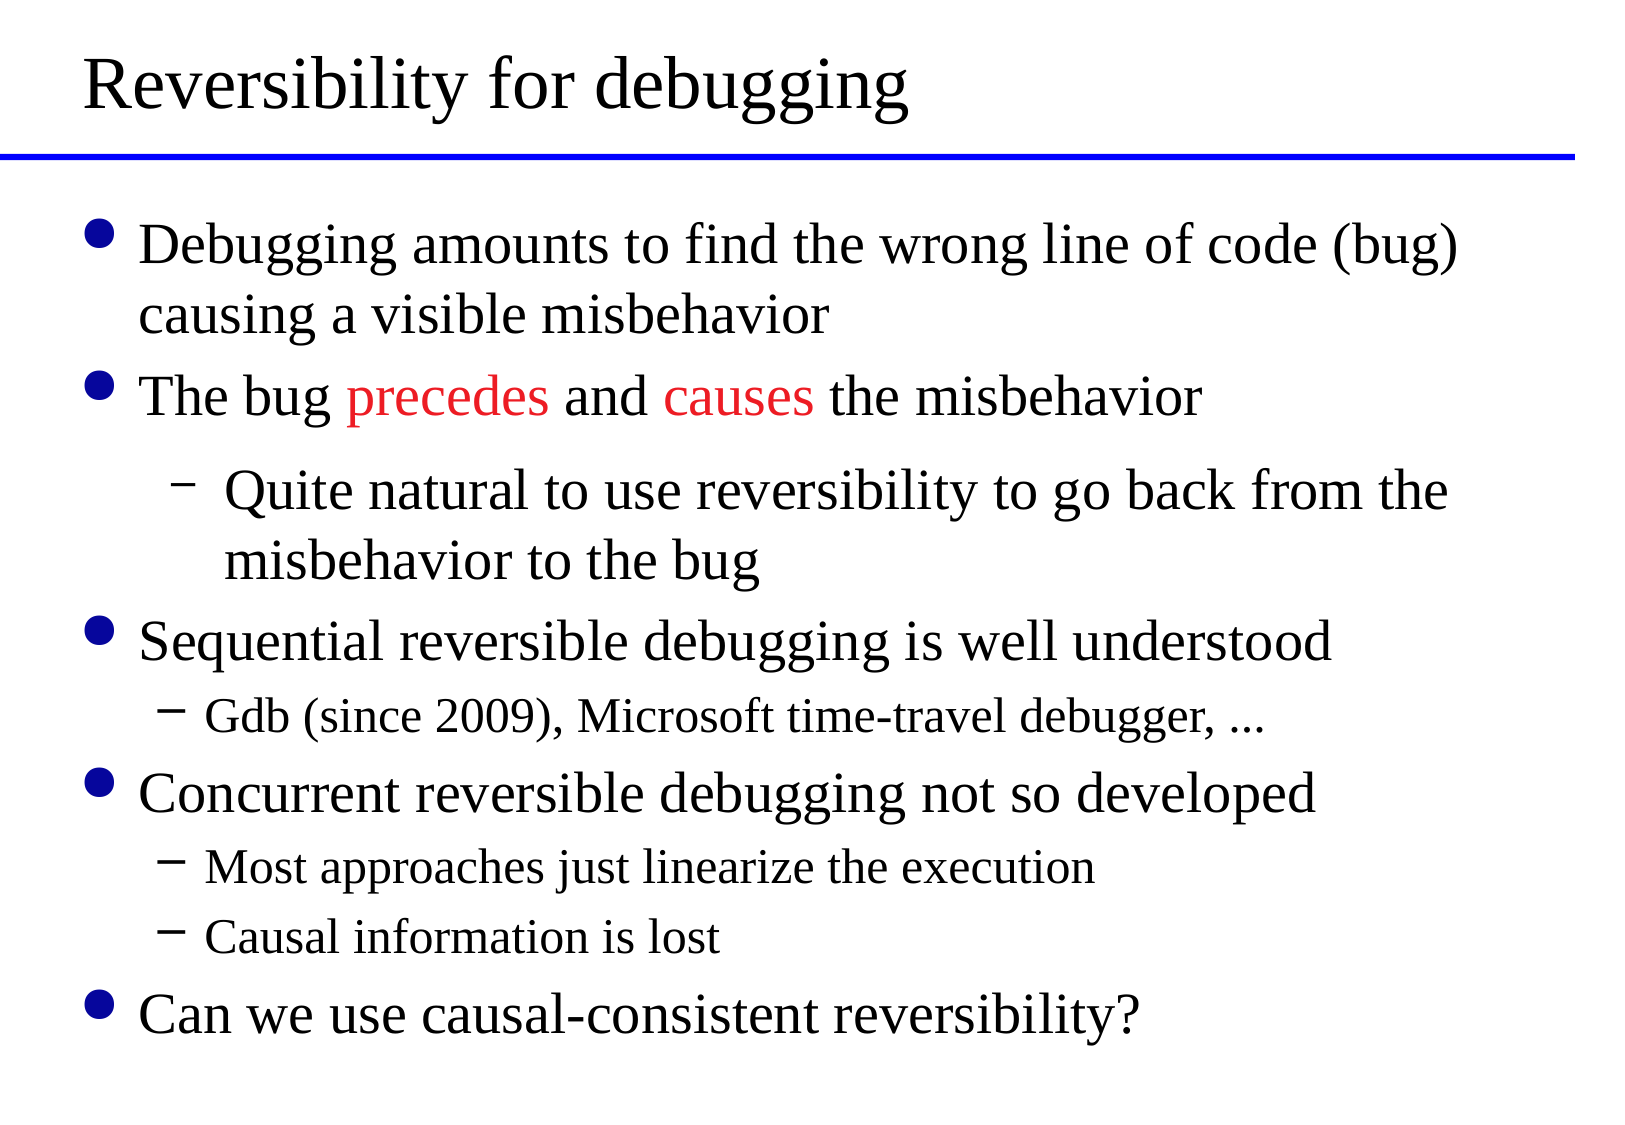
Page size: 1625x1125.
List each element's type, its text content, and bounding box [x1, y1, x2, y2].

list Debugging amounts to find the wrong line of code (bug) causing a visible misbehavior The bug precedes and causes the misbehavior Quite natural to use reversibility to go back from the misbehavior to the bug Sequential reversible debugging is well understood Gdb (since 2009), Microsoft time-travel debugger, ... Concurrent reversible debugging not so developed Most approaches just linearize the execution Causal information is lost Can we use causal-consistent reversibility? [67, 198, 1478, 1061]
title Reversibility for debugging [67, 27, 1544, 131]
